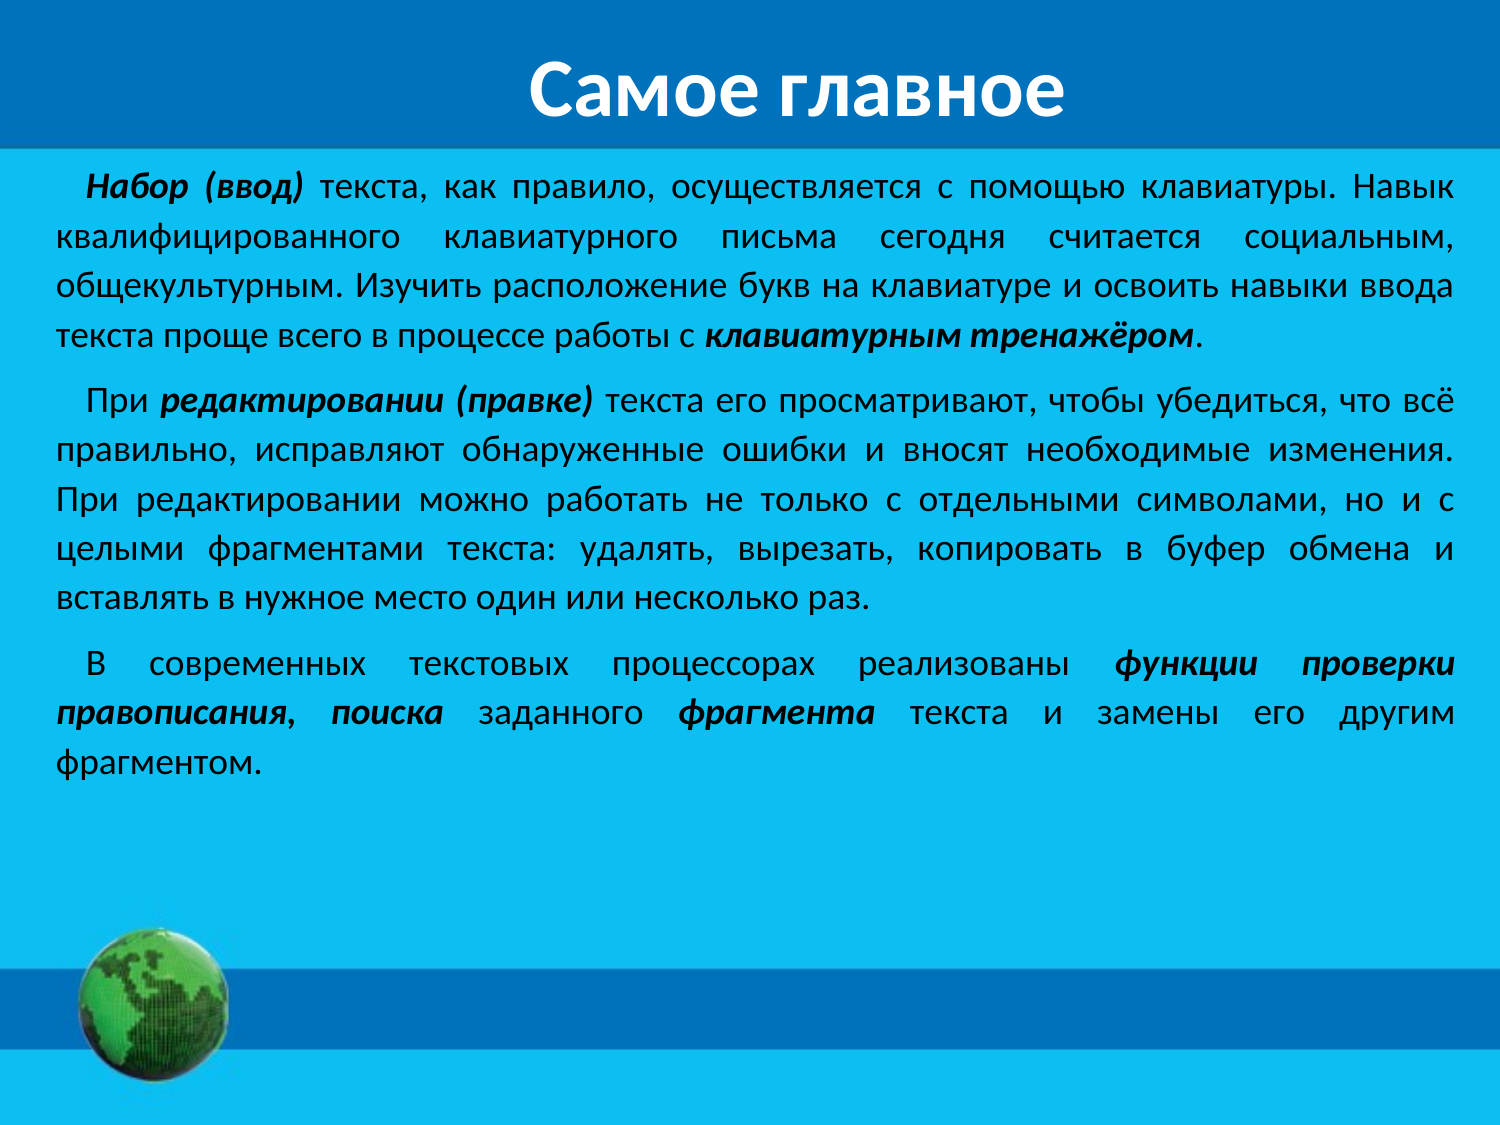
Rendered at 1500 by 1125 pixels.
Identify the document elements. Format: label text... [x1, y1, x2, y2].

picture [0, 924, 1500, 1084]
text_box Набор (ввод) текста, как правило, осуществляется с помощью клавиатуры. Навык квалифицированного клавиатурного письма сегодня считается социальным, общекультурным. Изучить расположение букв на клавиатуре и освоить навыки ввода текста проще всего в процессе работы с клавиатурным тренажёром. При редактировании (правке) текста его просматривают, чтобы убедиться, что всё правильно, исправляют обнаруженные ошибки и вносят необходимые изменения. При редактировании можно работать не только с отдельными символами, но и с целыми фрагментами текста: удалять, вырезать, копировать в буфер обмена и вставлять в нужное место один или несколько раз. В современных текстовых процессорах реализованы функции проверки правописания, поиска заданного фрагмента текста и замены его другим фрагментом. [41, 148, 1471, 790]
text_box Самое главное [171, 30, 1425, 135]
picture [0, 0, 1500, 146]
